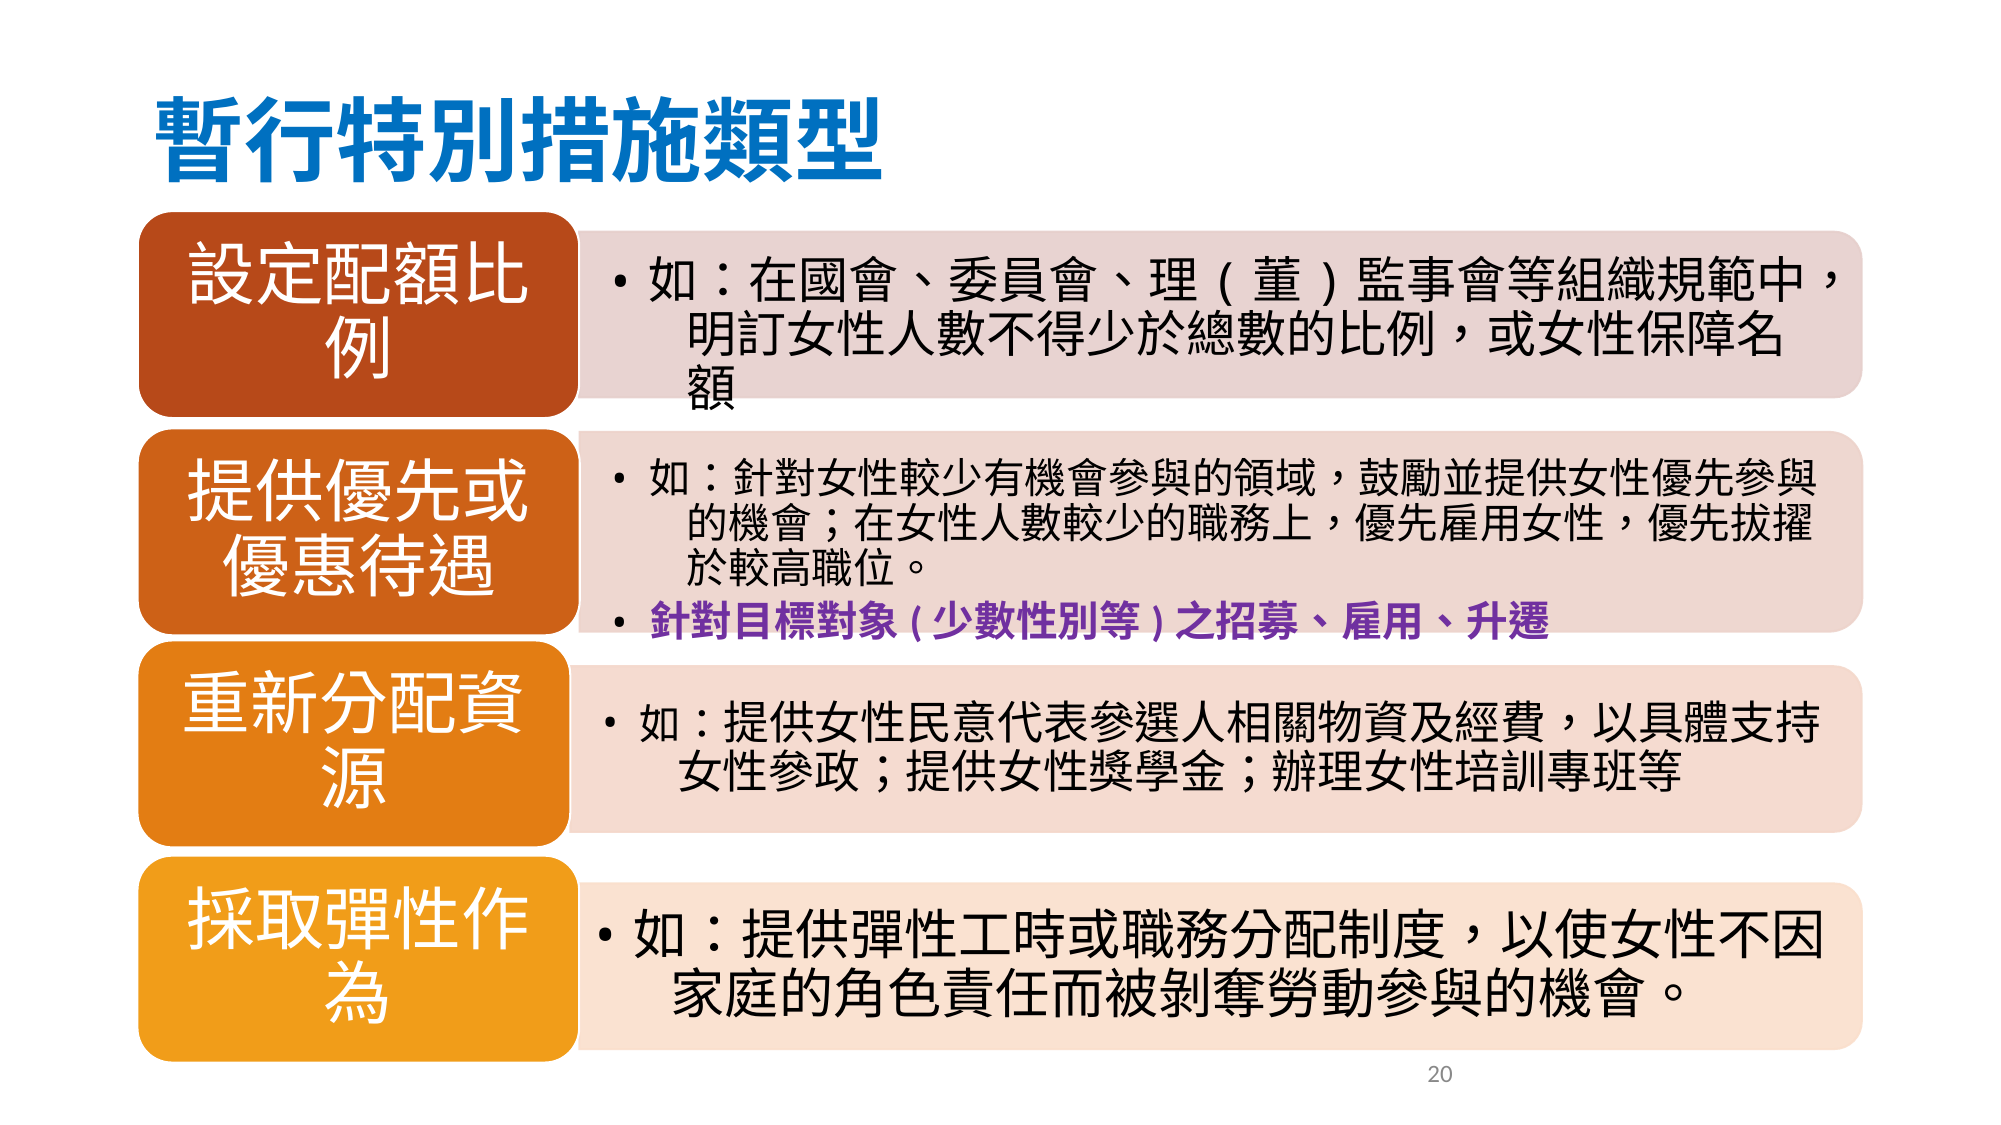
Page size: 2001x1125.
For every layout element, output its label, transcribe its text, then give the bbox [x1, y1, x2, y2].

text_box 20 [1412, 1042, 1863, 1103]
text_box 設定配額比例 [137, 211, 580, 419]
text_box 提供優先或優惠待遇 [137, 428, 580, 636]
text_box 如：提供女性民意代表參選人相關物資及經費，以具體支持女性參政；提供女性獎學金；辦理女性培訓專班等 [570, 666, 1862, 832]
text_box 如：針對女性較少有機會參與的領域，鼓勵並提供女性優先參與的機會；在女性人數較少的職務上，優先雇用女性，優先拔擢於較高職位。 針對目標對象(少數性別等)之招募、雇用、升遷 [579, 431, 1863, 632]
title 暫行特別措施類型 [137, 59, 1863, 231]
text_box 採取彈性作為 [137, 855, 580, 1063]
text_box 如：在國會、委員會、理(董)監事會等組織規範中，明訂女性人數不得少於總數的比例，或女性保障名額 [579, 231, 1862, 398]
text_box 如：提供彈性工時或職務分配制度，以使女性不因家庭的角色責任而被剝奪勞動參與的機會。 [579, 883, 1862, 1050]
text_box 重新分配資源 [137, 640, 571, 848]
